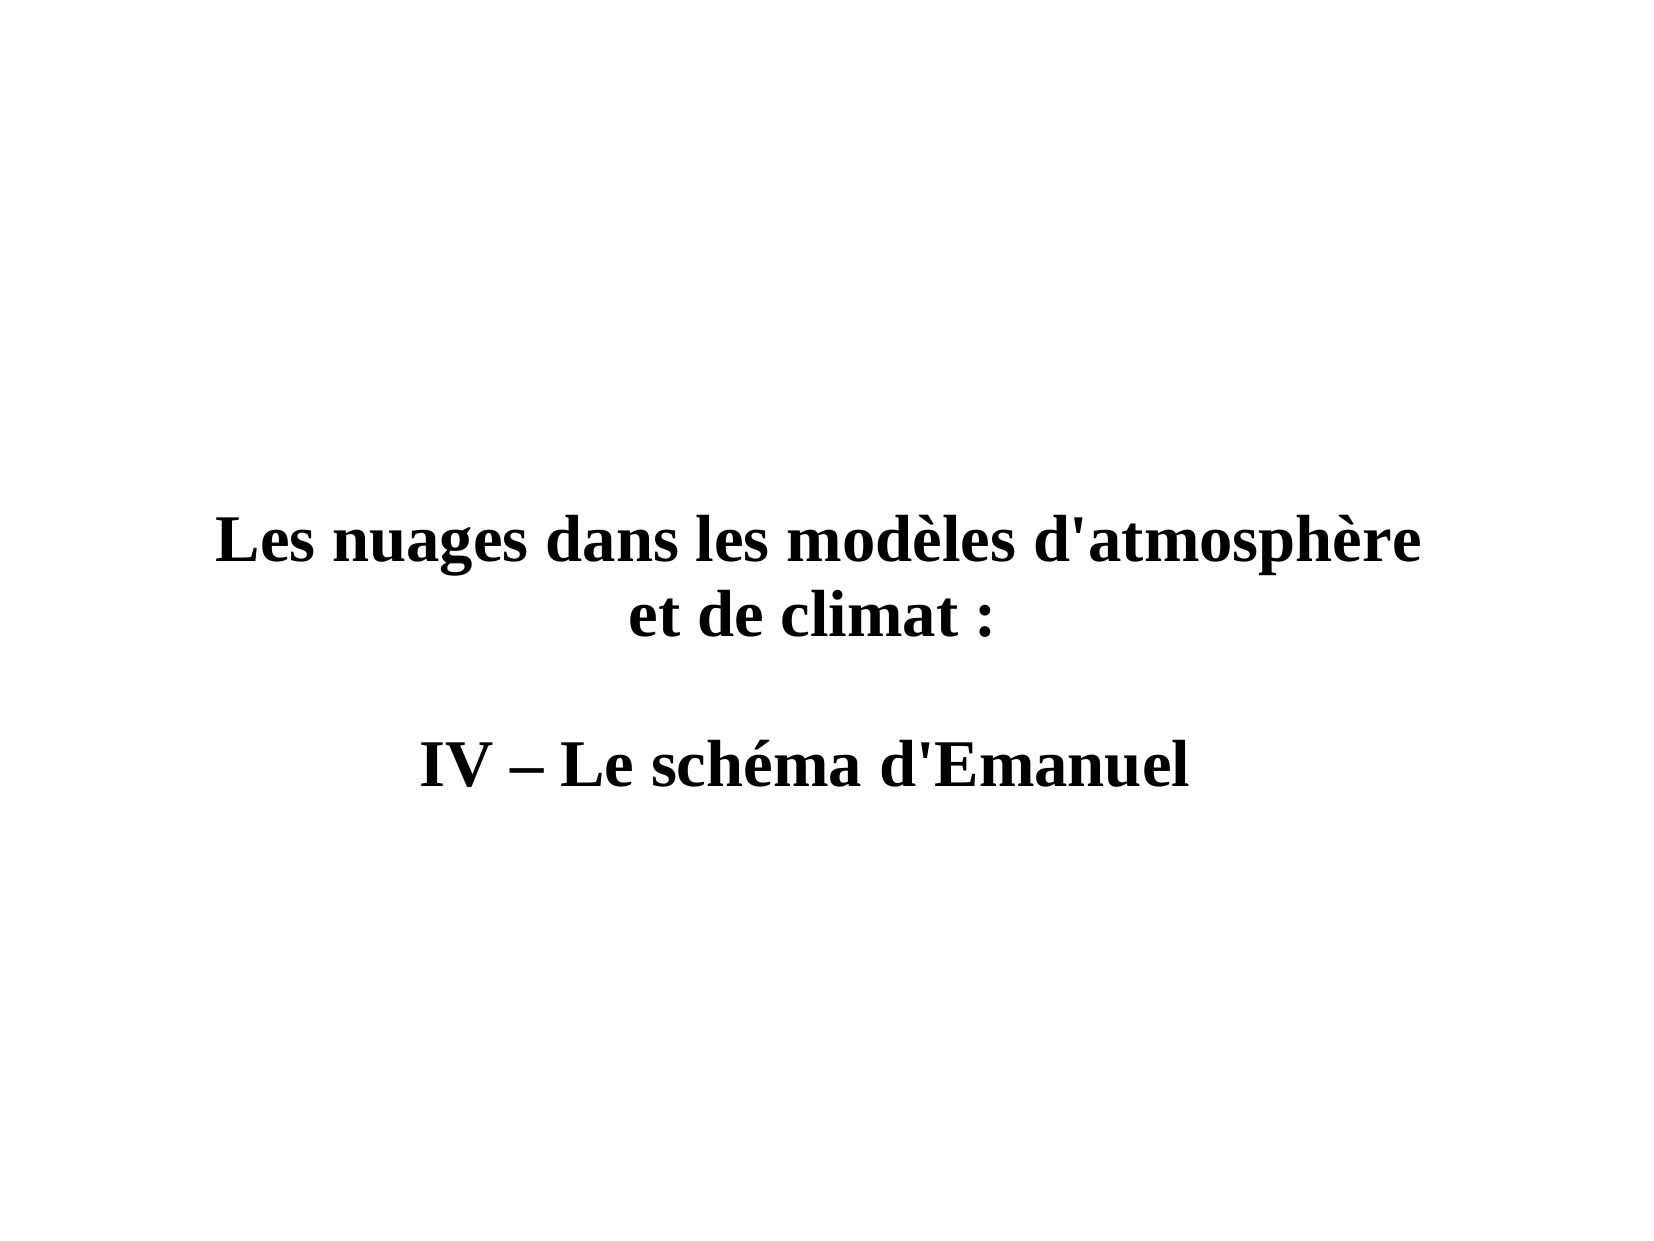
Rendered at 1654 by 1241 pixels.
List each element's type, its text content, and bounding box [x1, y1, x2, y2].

text_box Les nuages dans les modèles d'atmosphère et de climat : IV – Le schéma d'Emanuel [186, 501, 1424, 802]
